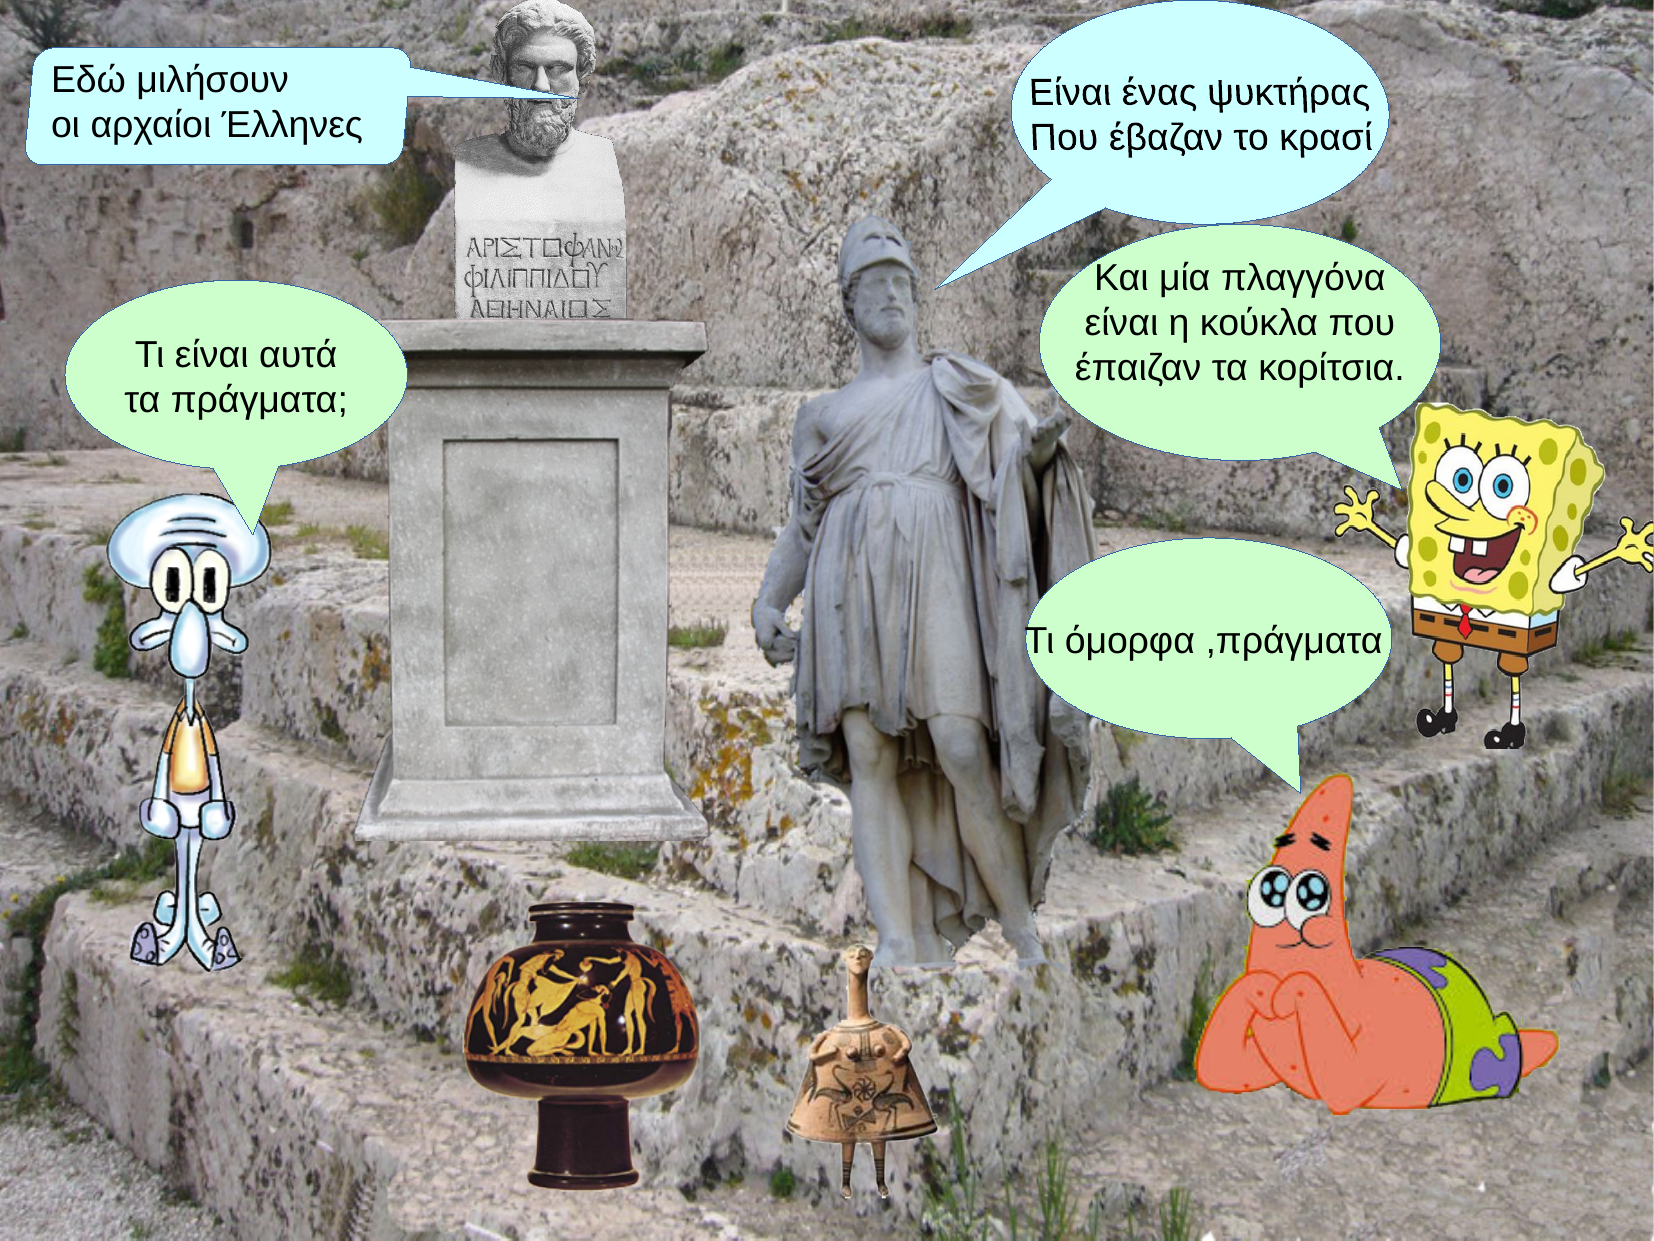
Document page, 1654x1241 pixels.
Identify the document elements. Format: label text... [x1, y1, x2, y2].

text_box Και μία πλαγγόνα είναι η κούκλα που έπαιζαν τα κορίτσια. [1039, 224, 1441, 491]
text_box Εδώ μιλήσουν οι αρχαίοι Έλληνες [36, 47, 378, 146]
picture [0, 0, 1654, 1241]
text_box Είναι ένας ψυκτήρας Που έβαζαν το κρασί [934, 0, 1390, 290]
text_box Τι όμορφα ,πράγματα [1025, 537, 1325, 794]
text_box Τι είναι αυτά τα πράγματα; [64, 280, 408, 535]
text_box [25, 47, 580, 165]
